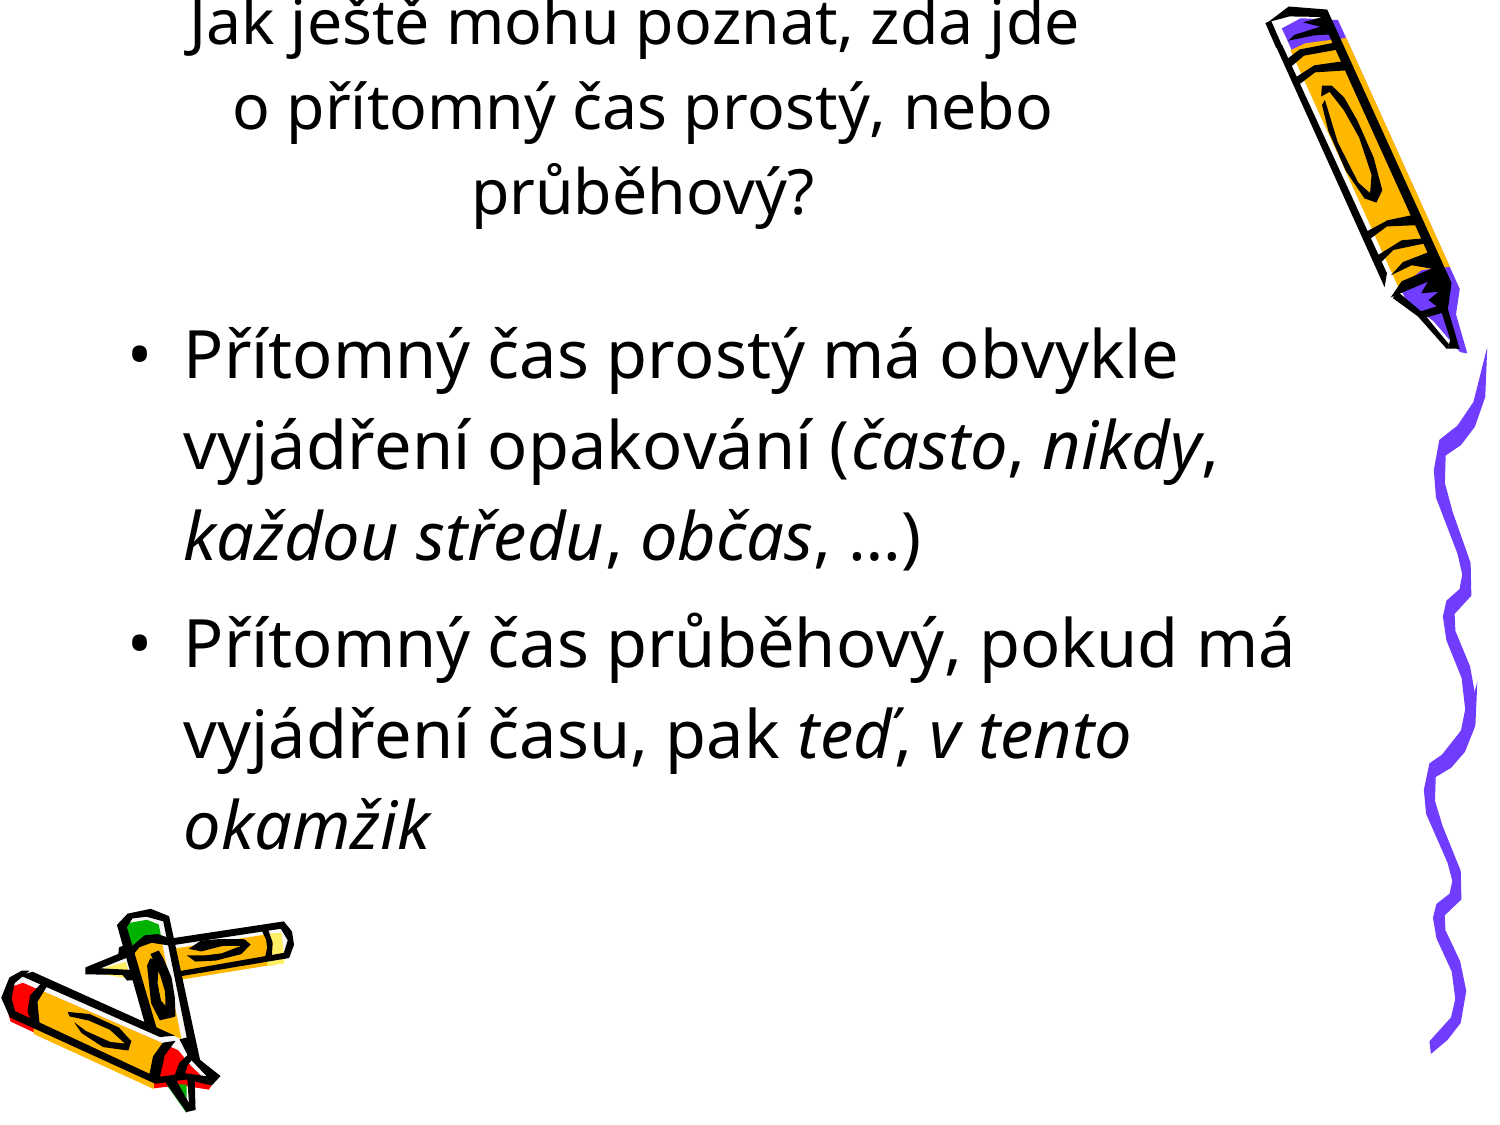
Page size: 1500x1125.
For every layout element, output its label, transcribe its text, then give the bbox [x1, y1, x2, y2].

title Jak ještě mohu poznat, zda jde o přítomný čas prostý, nebo průběhový? [46, 51, 1240, 241]
list Přítomný čas prostý má obvykle vyjádření opakování (často, nikdy, každou středu, občas, …) Přítomný čas průběhový, pokud má vyjádření času, pak teď, v tento okamžik [112, 299, 1375, 901]
